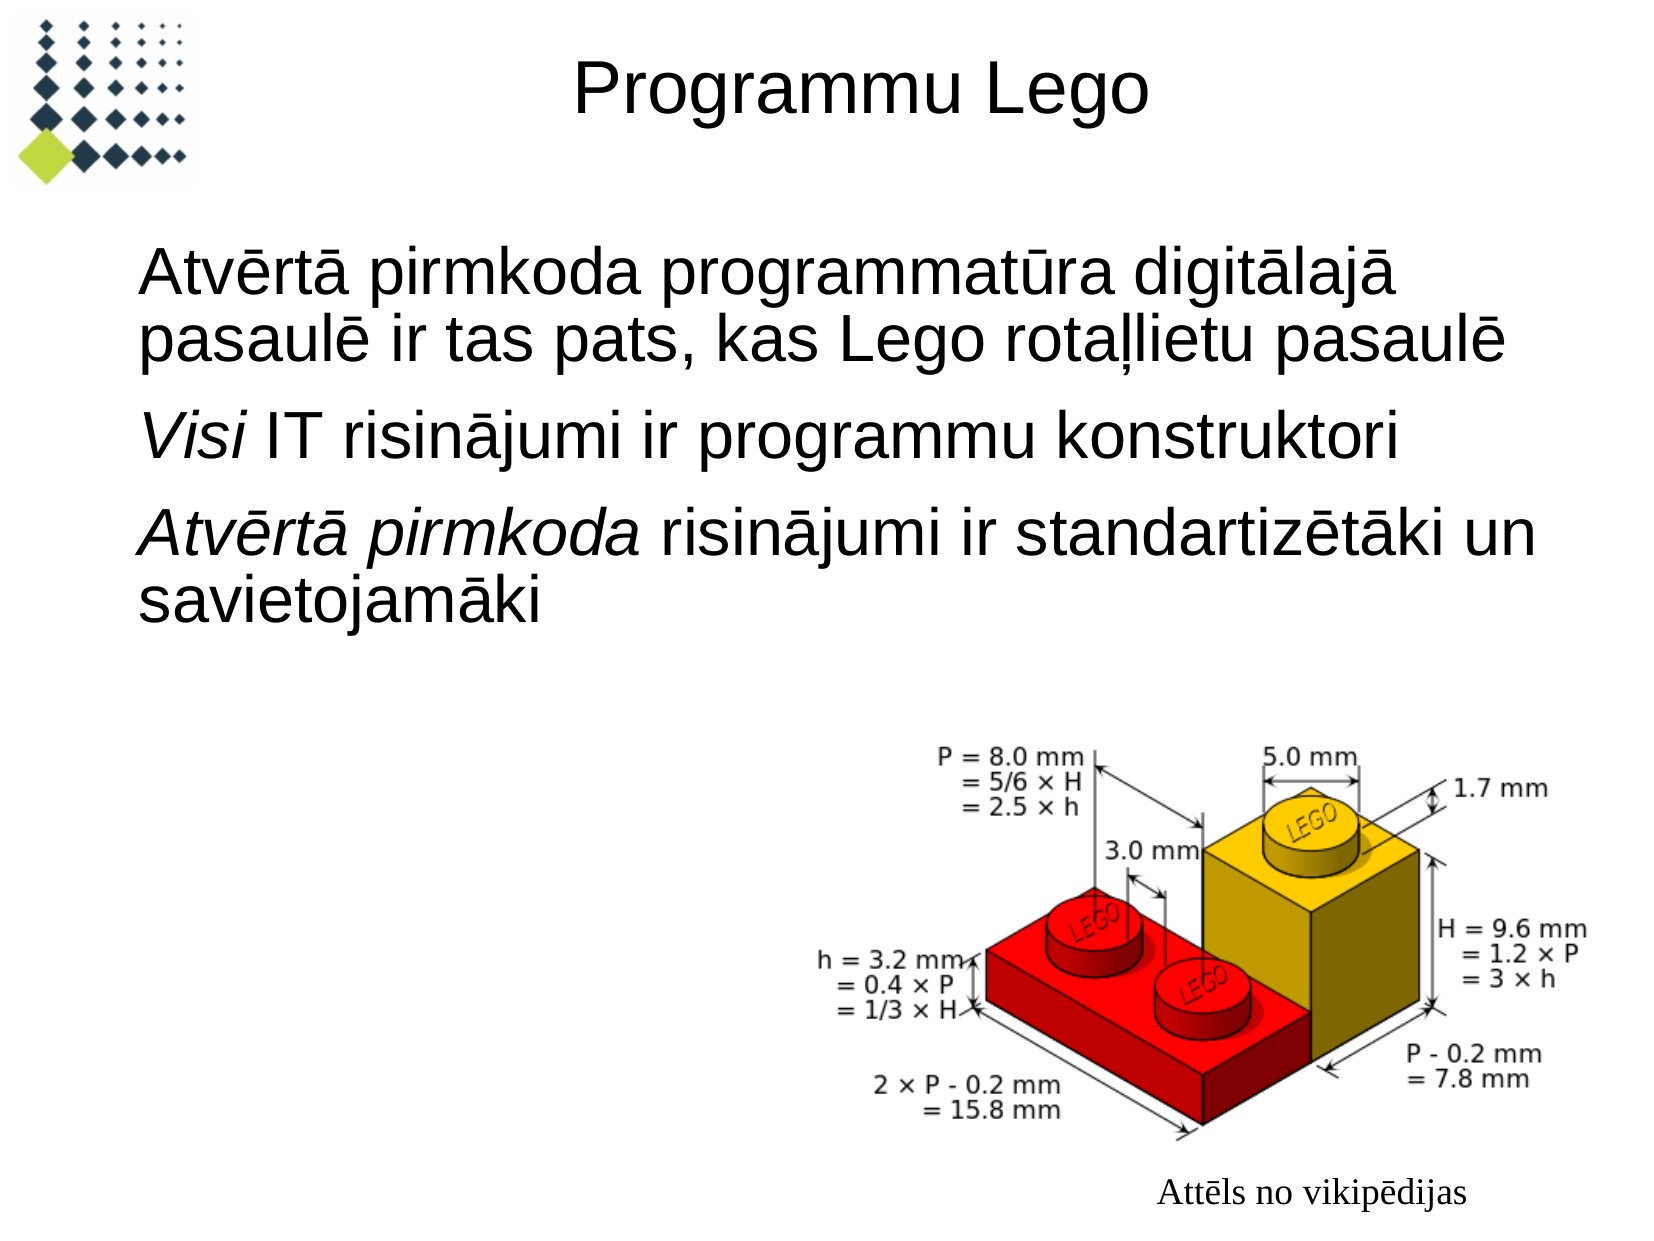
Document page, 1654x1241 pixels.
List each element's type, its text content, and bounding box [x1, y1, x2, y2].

picture [803, 744, 1603, 1144]
title Programmu Lego [153, 41, 1571, 140]
picture [12, 12, 196, 189]
text_box Attēls no vikipēdijas [1141, 1163, 1483, 1221]
list Atvērtā pirmkoda programmatūra digitālajā pasaulē ir tas pats, kas Lego rotaļlietu pasaulē Visi IT risinājumi ir programmu konstruktori Atvērtā pirmkoda risinājumi ir standartizētāki un savietojamāki [82, 236, 1569, 1107]
